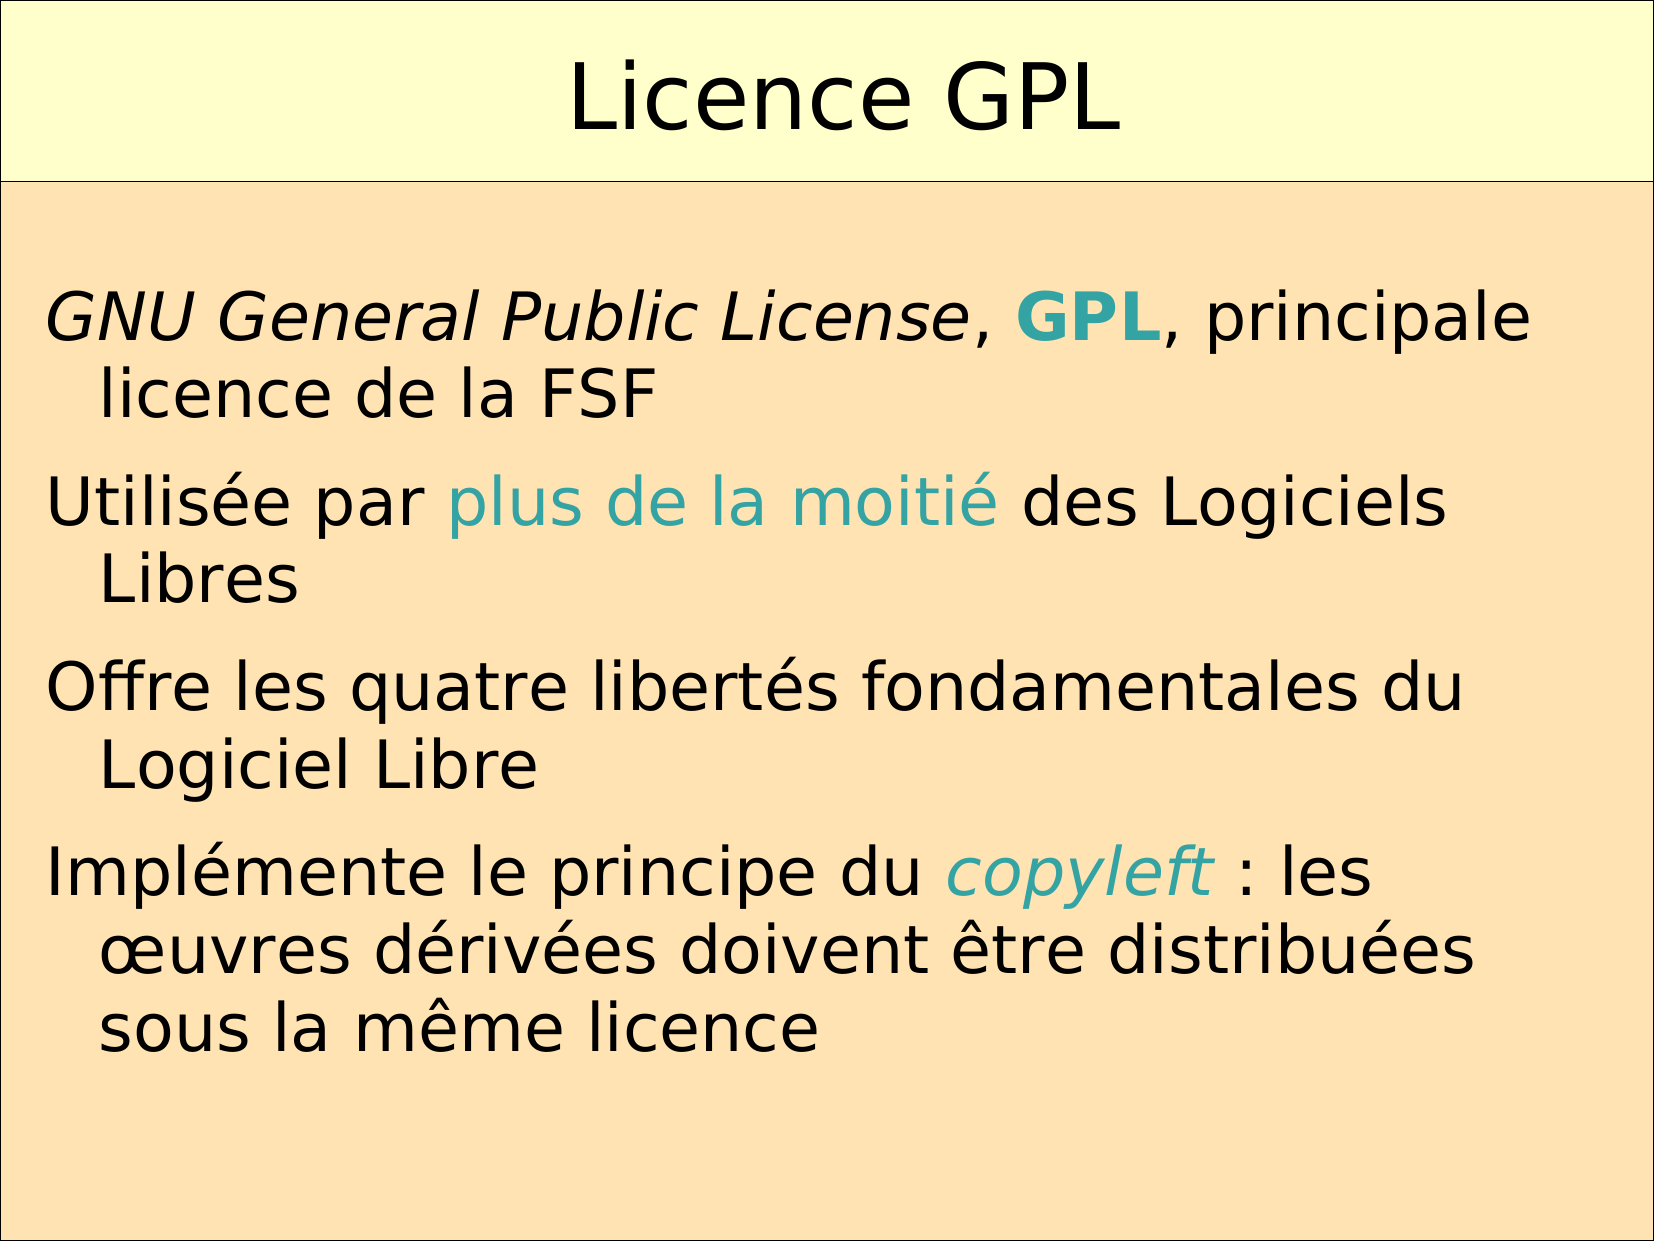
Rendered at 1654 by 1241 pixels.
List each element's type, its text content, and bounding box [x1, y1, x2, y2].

title Licence GPL [135, 43, 1552, 151]
list GNU General Public License, GPL, principale licence de la FSF Utilisée par plus de la moitié des Logiciels Libres Offre les quatre libertés fondamentales du Logiciel Libre Implémente le principe du copyleft : les œuvres dérivées doivent être distribuées sous la même licence [28, 278, 1627, 1114]
